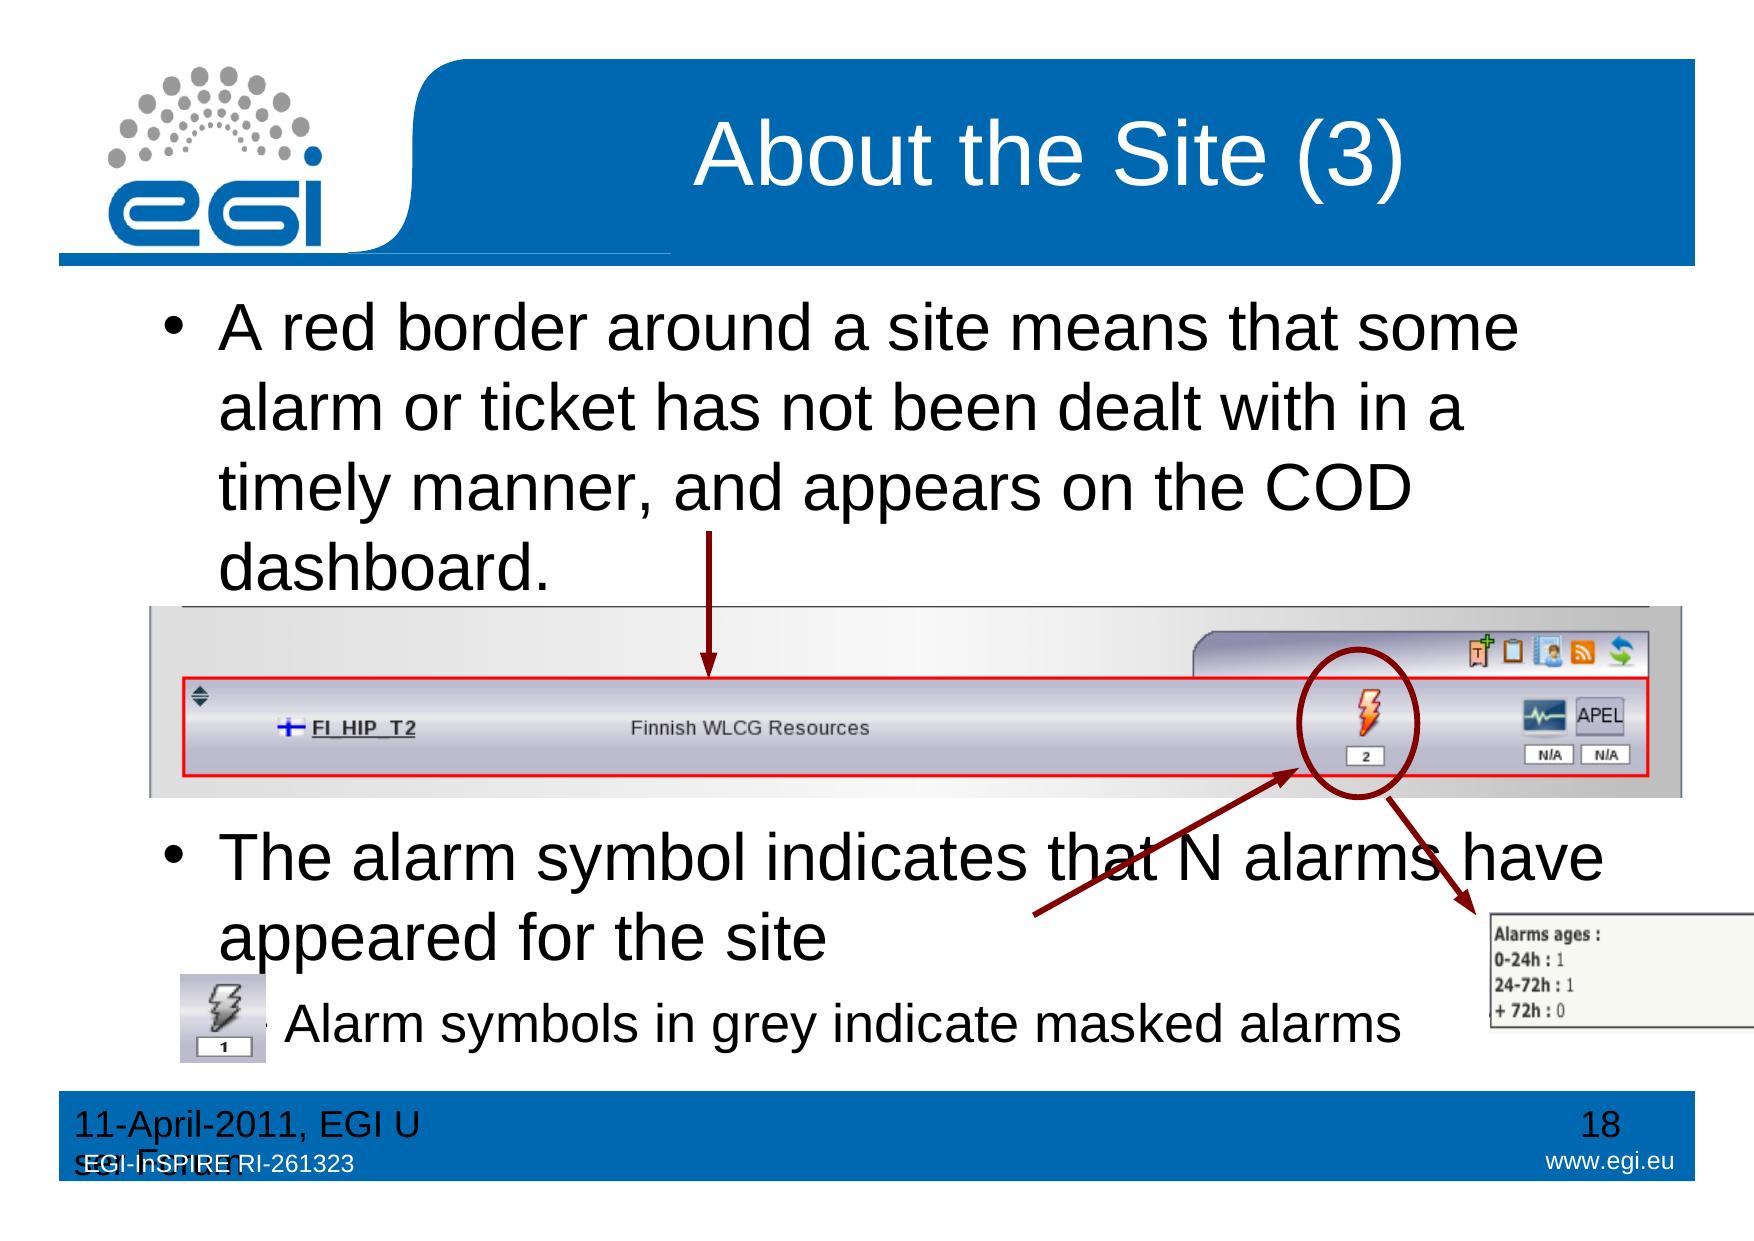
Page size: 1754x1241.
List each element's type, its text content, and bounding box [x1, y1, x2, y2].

picture [1303, 653, 1414, 794]
picture [59, 59, 348, 253]
picture [148, 606, 1684, 798]
picture [180, 974, 266, 1063]
title About the Site (3) [439, 31, 1663, 267]
picture [1489, 912, 1754, 1034]
list A red border around a site means that some alarm or ticket has not been dealt with in a timely manner, and appears on the COD dashboard. The alarm symbol indicates that N alarms have appeared for the site Alarm symbols in grey indicate masked alarms [147, 276, 1654, 1061]
